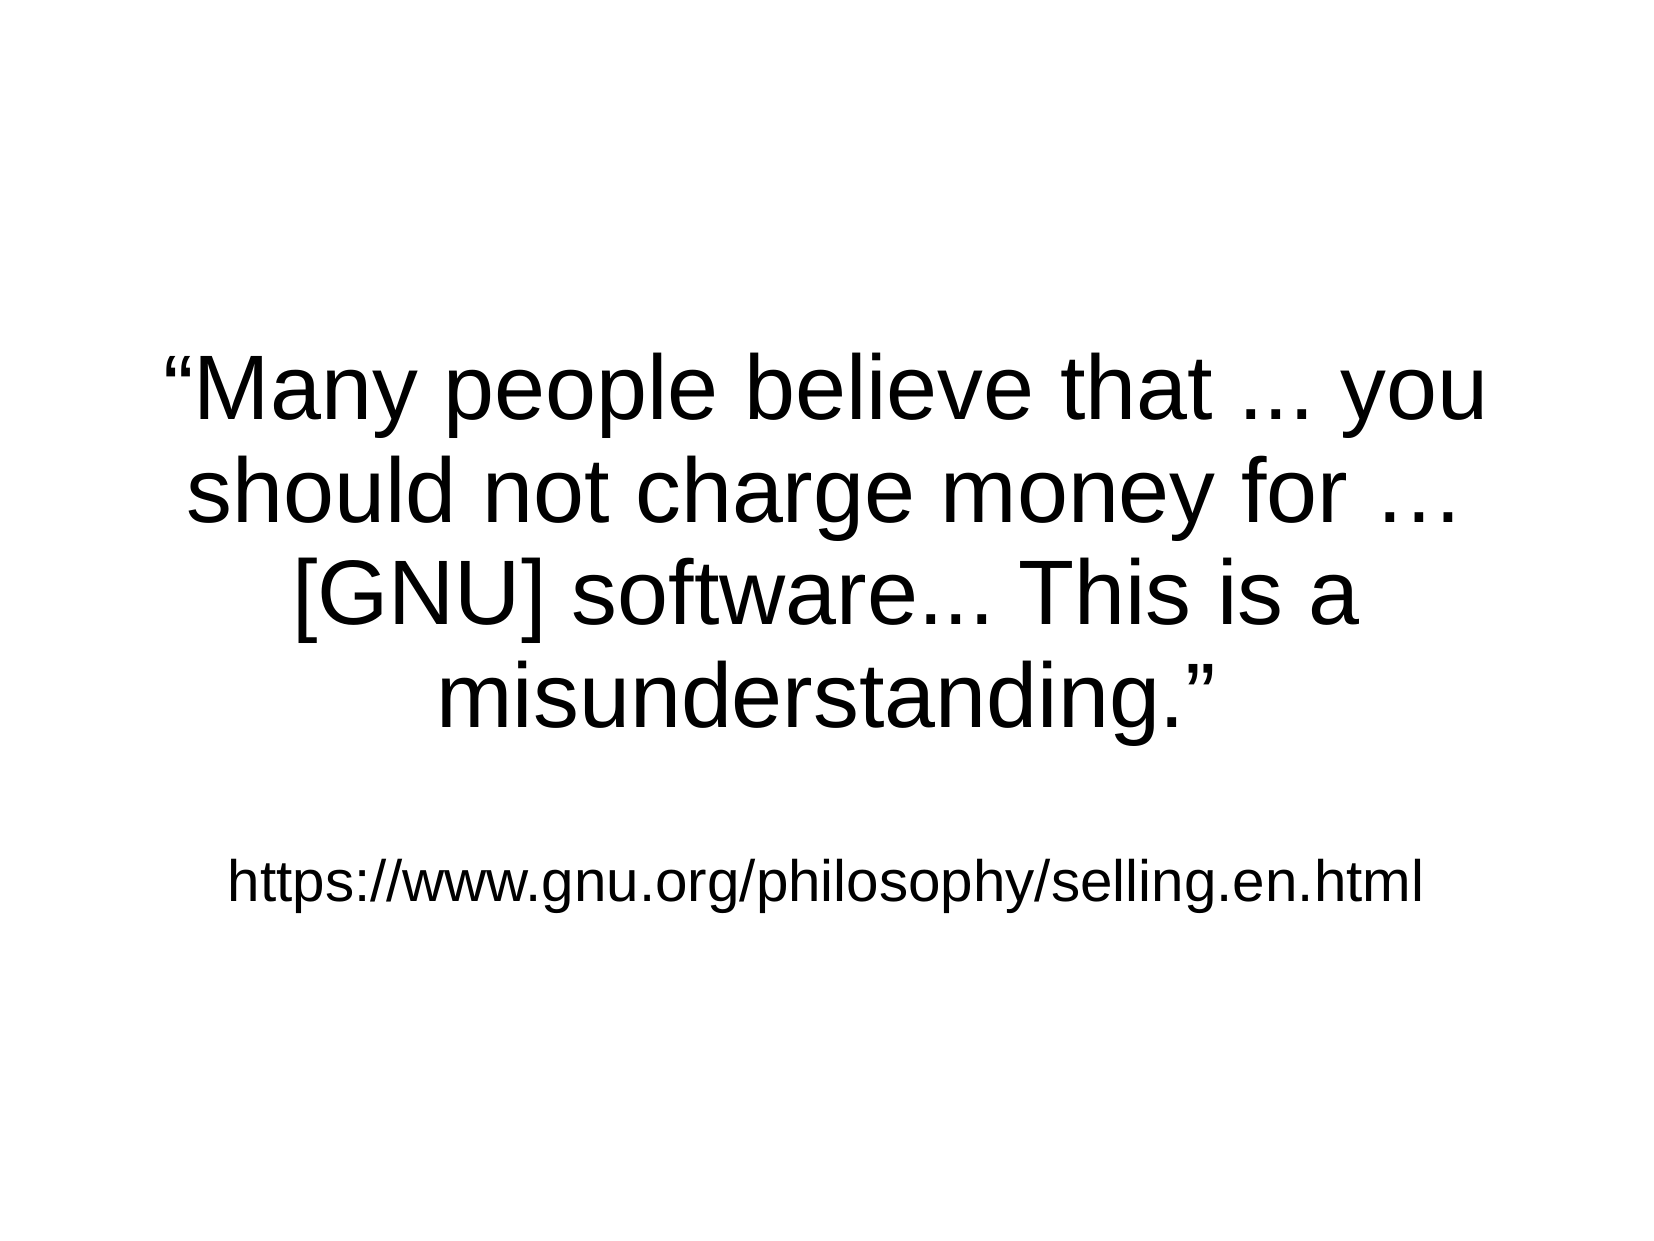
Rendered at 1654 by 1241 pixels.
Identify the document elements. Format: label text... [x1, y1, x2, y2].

title “Many people believe that ... you should not charge money for … [GNU] software... This is a misunderstanding.” https://www.gnu.org/philosophy/selling.en.html [82, 336, 1571, 915]
